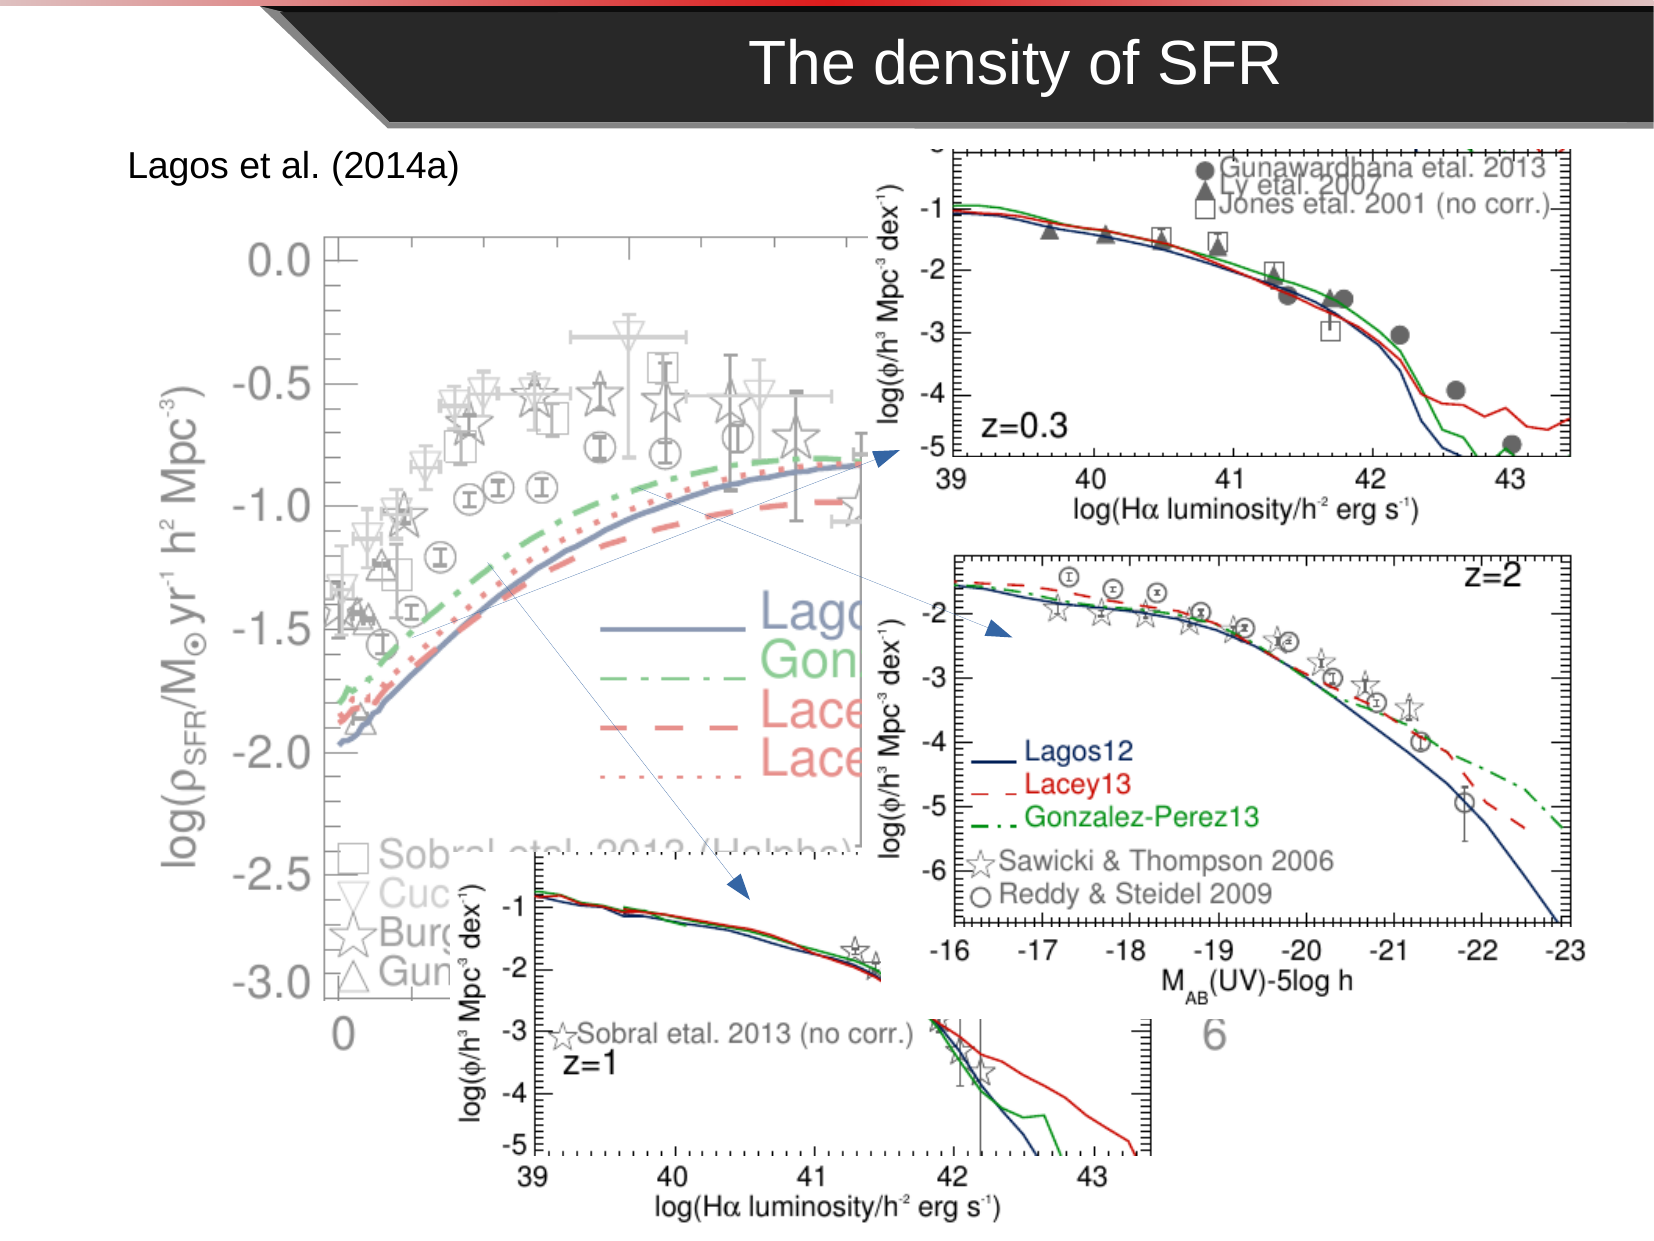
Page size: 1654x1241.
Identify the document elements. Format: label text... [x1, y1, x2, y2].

text_box [1155, 1019, 1575, 1125]
text_box [721, 466, 862, 576]
title The density of SFR [397, 20, 1635, 106]
text_box [517, 521, 862, 852]
text_box Lagos et al. (2014a) [112, 138, 788, 187]
text_box [112, 187, 868, 1125]
picture [448, 1158, 1138, 1240]
picture [450, 149, 1593, 1156]
